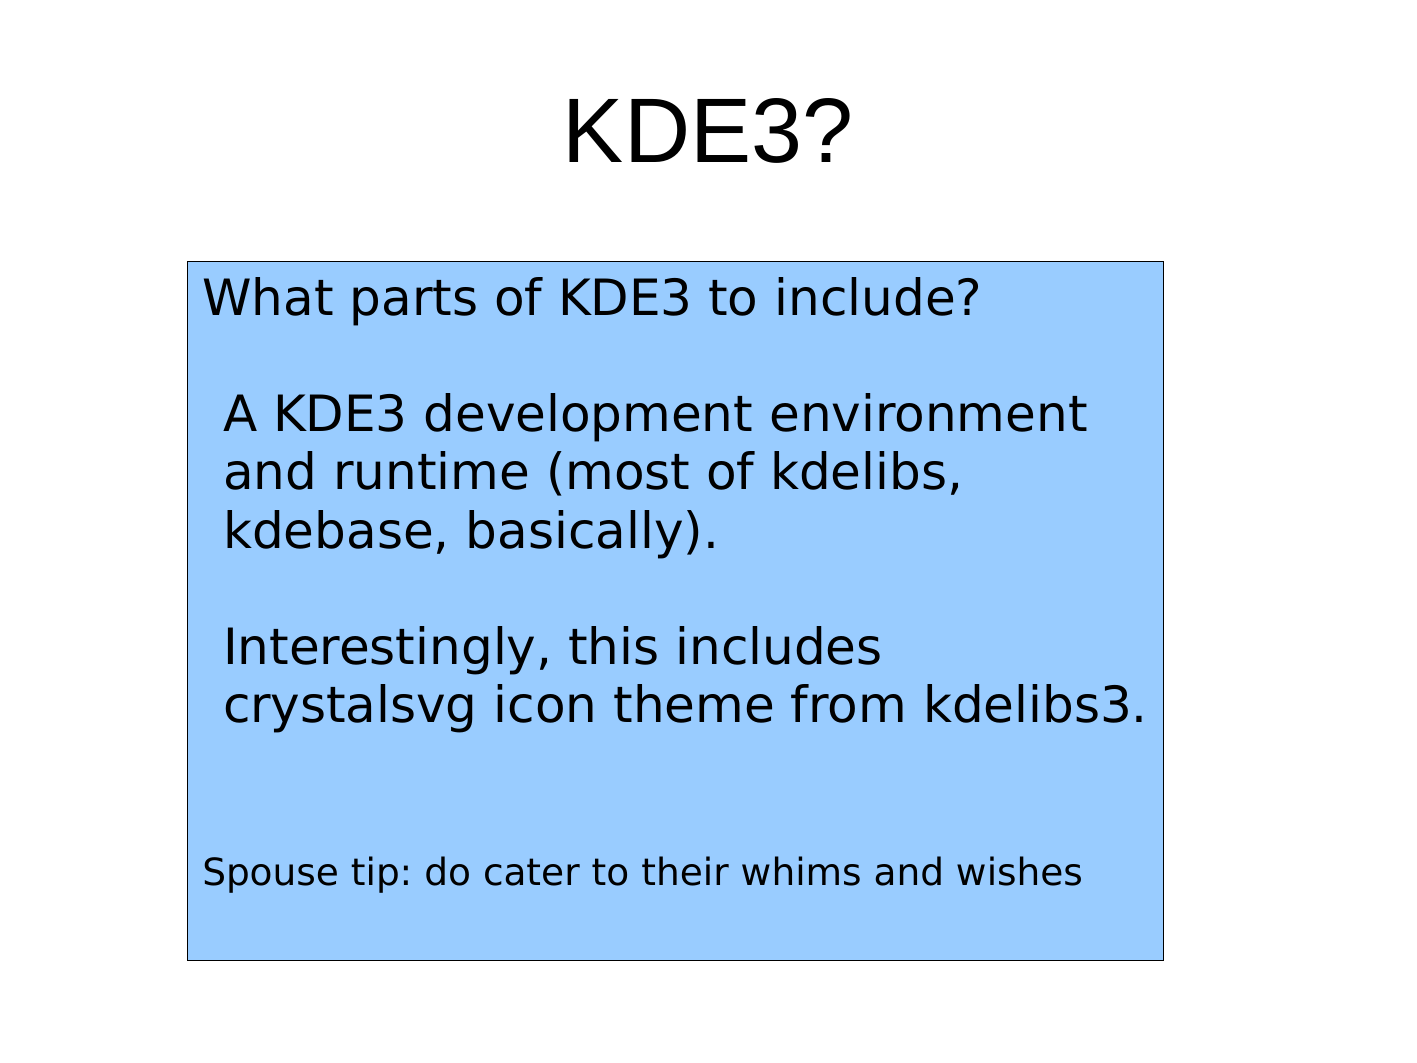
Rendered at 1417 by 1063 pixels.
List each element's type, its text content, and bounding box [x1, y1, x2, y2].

text_box What parts of KDE3 to include? A KDE3 development environment and runtime (most of kdelibs, kdebase, basically). Interestingly, this includes crystalsvg icon theme from kdelibs3. Spouse tip: do cater to their whims and wishes [187, 261, 1164, 961]
title KDE3? [70, 49, 1346, 213]
